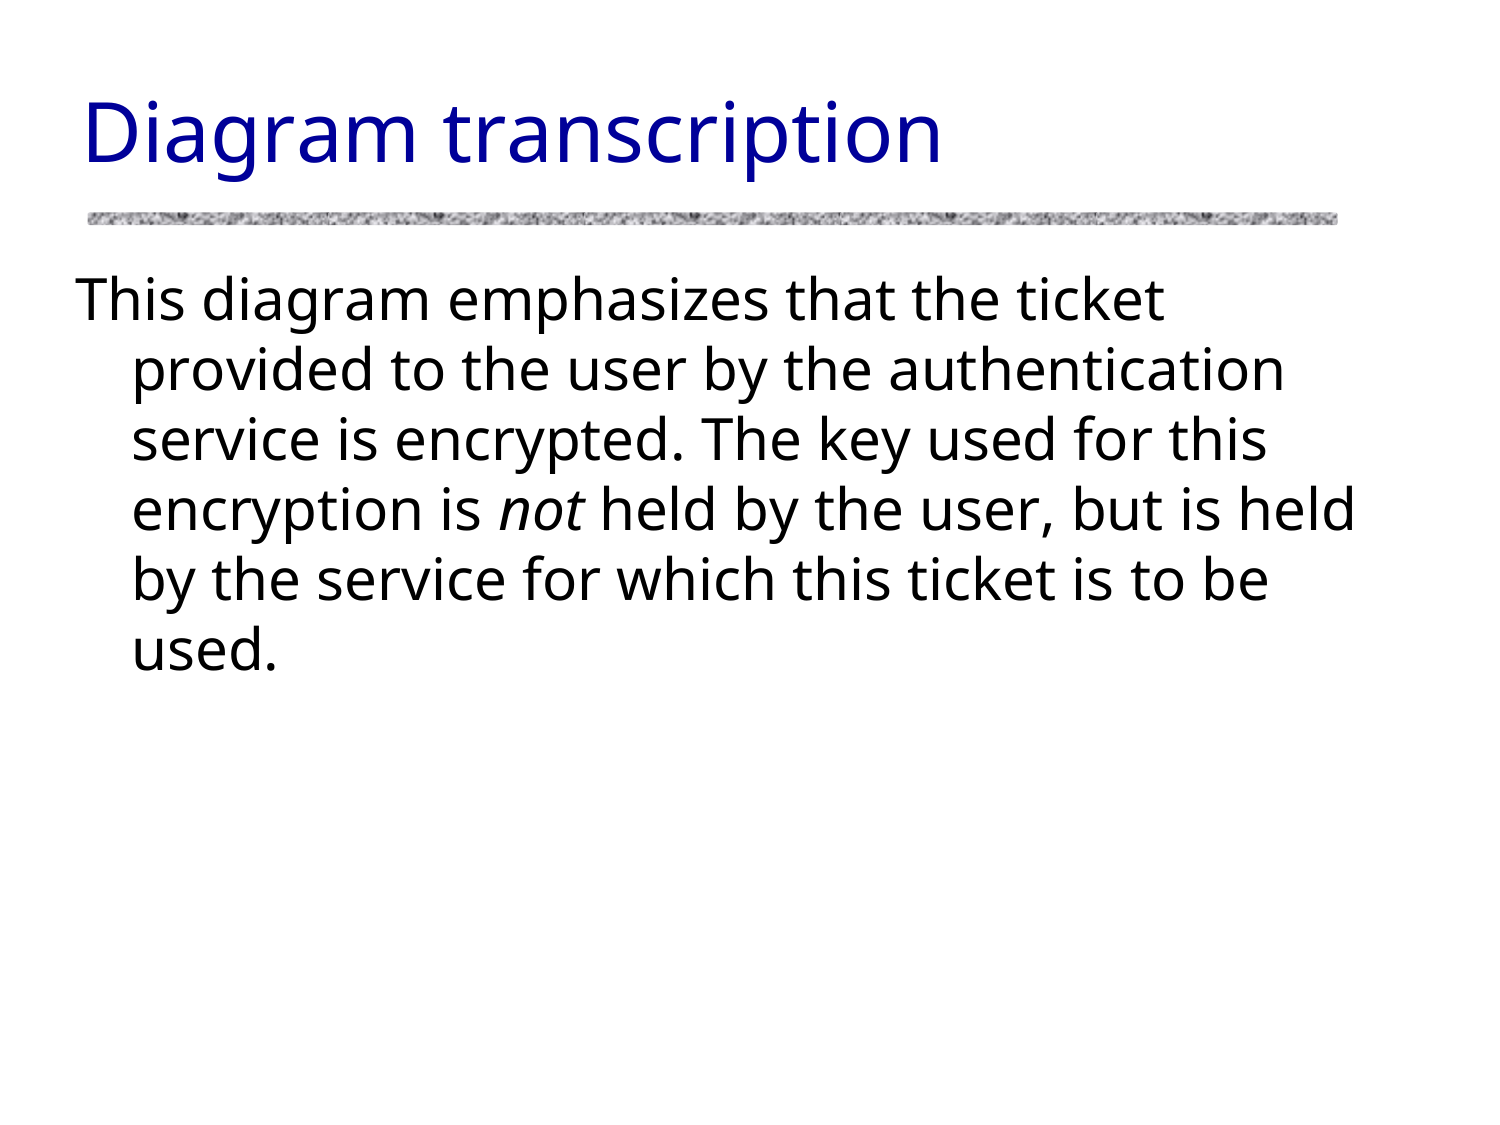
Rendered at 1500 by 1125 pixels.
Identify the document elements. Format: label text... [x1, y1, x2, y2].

title Diagram transcription [66, 37, 1342, 188]
subtitle This diagram emphasizes that the ticket provided to the user by the authentication service is encrypted. The key used for this encryption is not held by the user, but is held by the service for which this ticket is to be used. [75, 262, 1417, 994]
picture [87, 212, 1338, 226]
